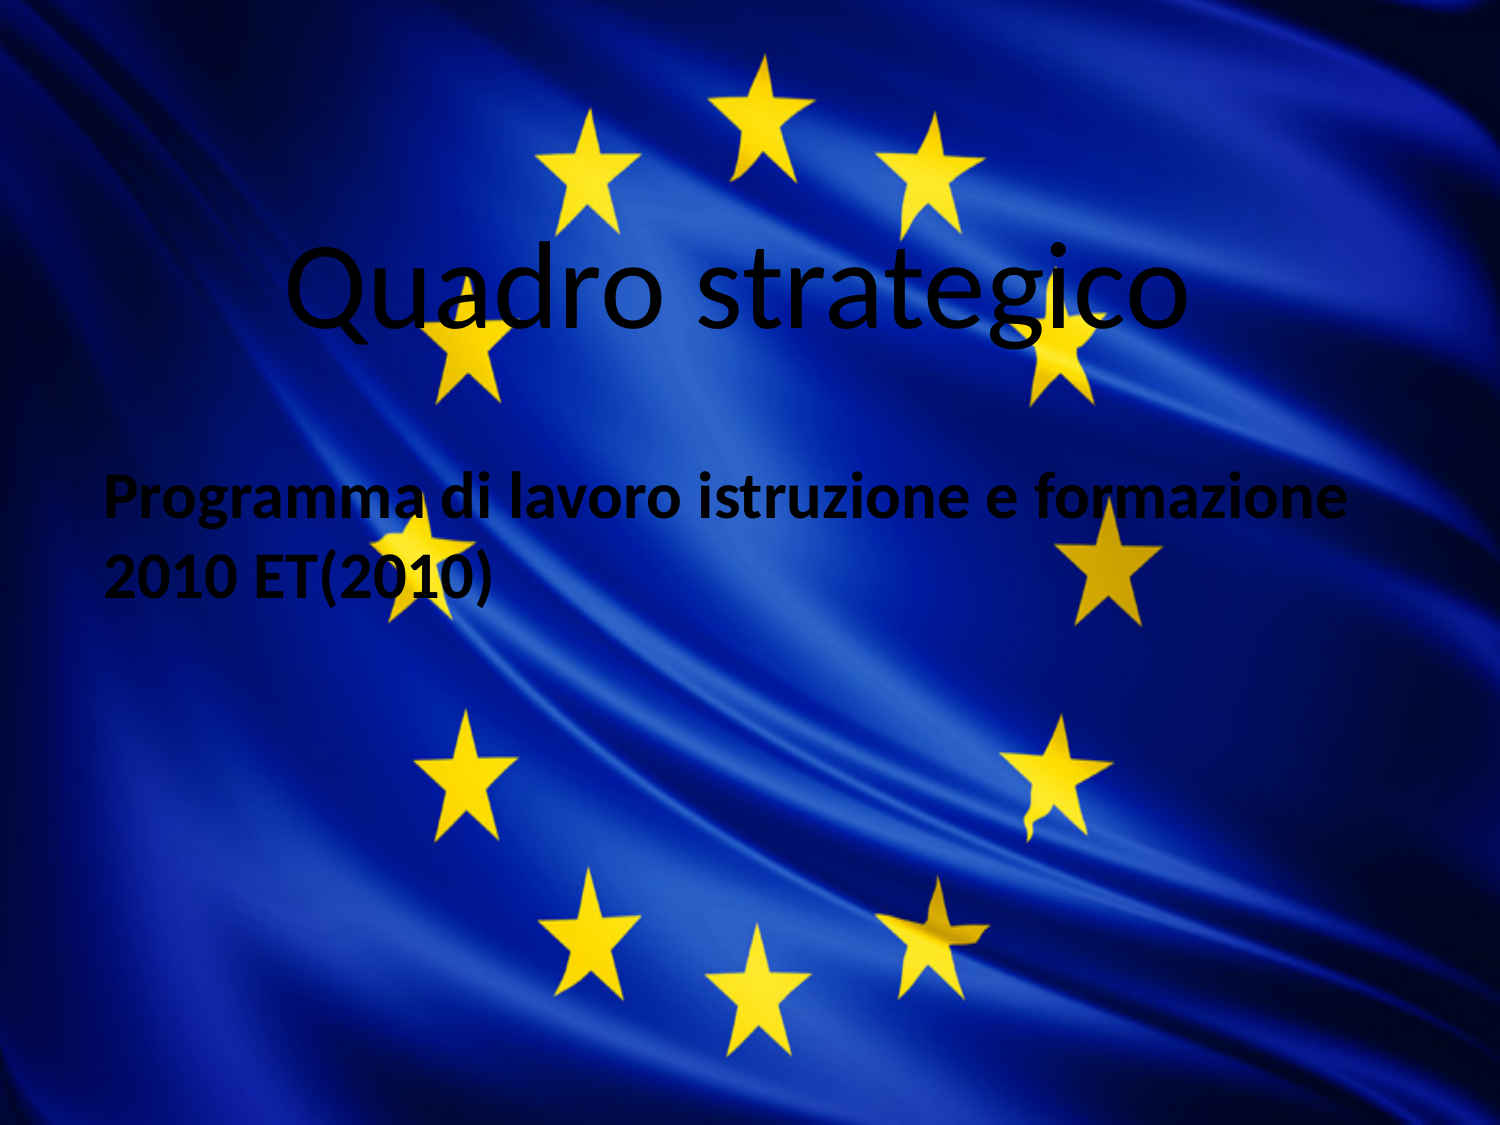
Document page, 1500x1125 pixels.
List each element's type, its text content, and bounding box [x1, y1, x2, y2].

title Quadro strategico [76, 196, 1427, 384]
list Programma di lavoro istruzione e formazione 2010 ET(2010) [88, 444, 1439, 728]
picture [0, 0, 1500, 1125]
